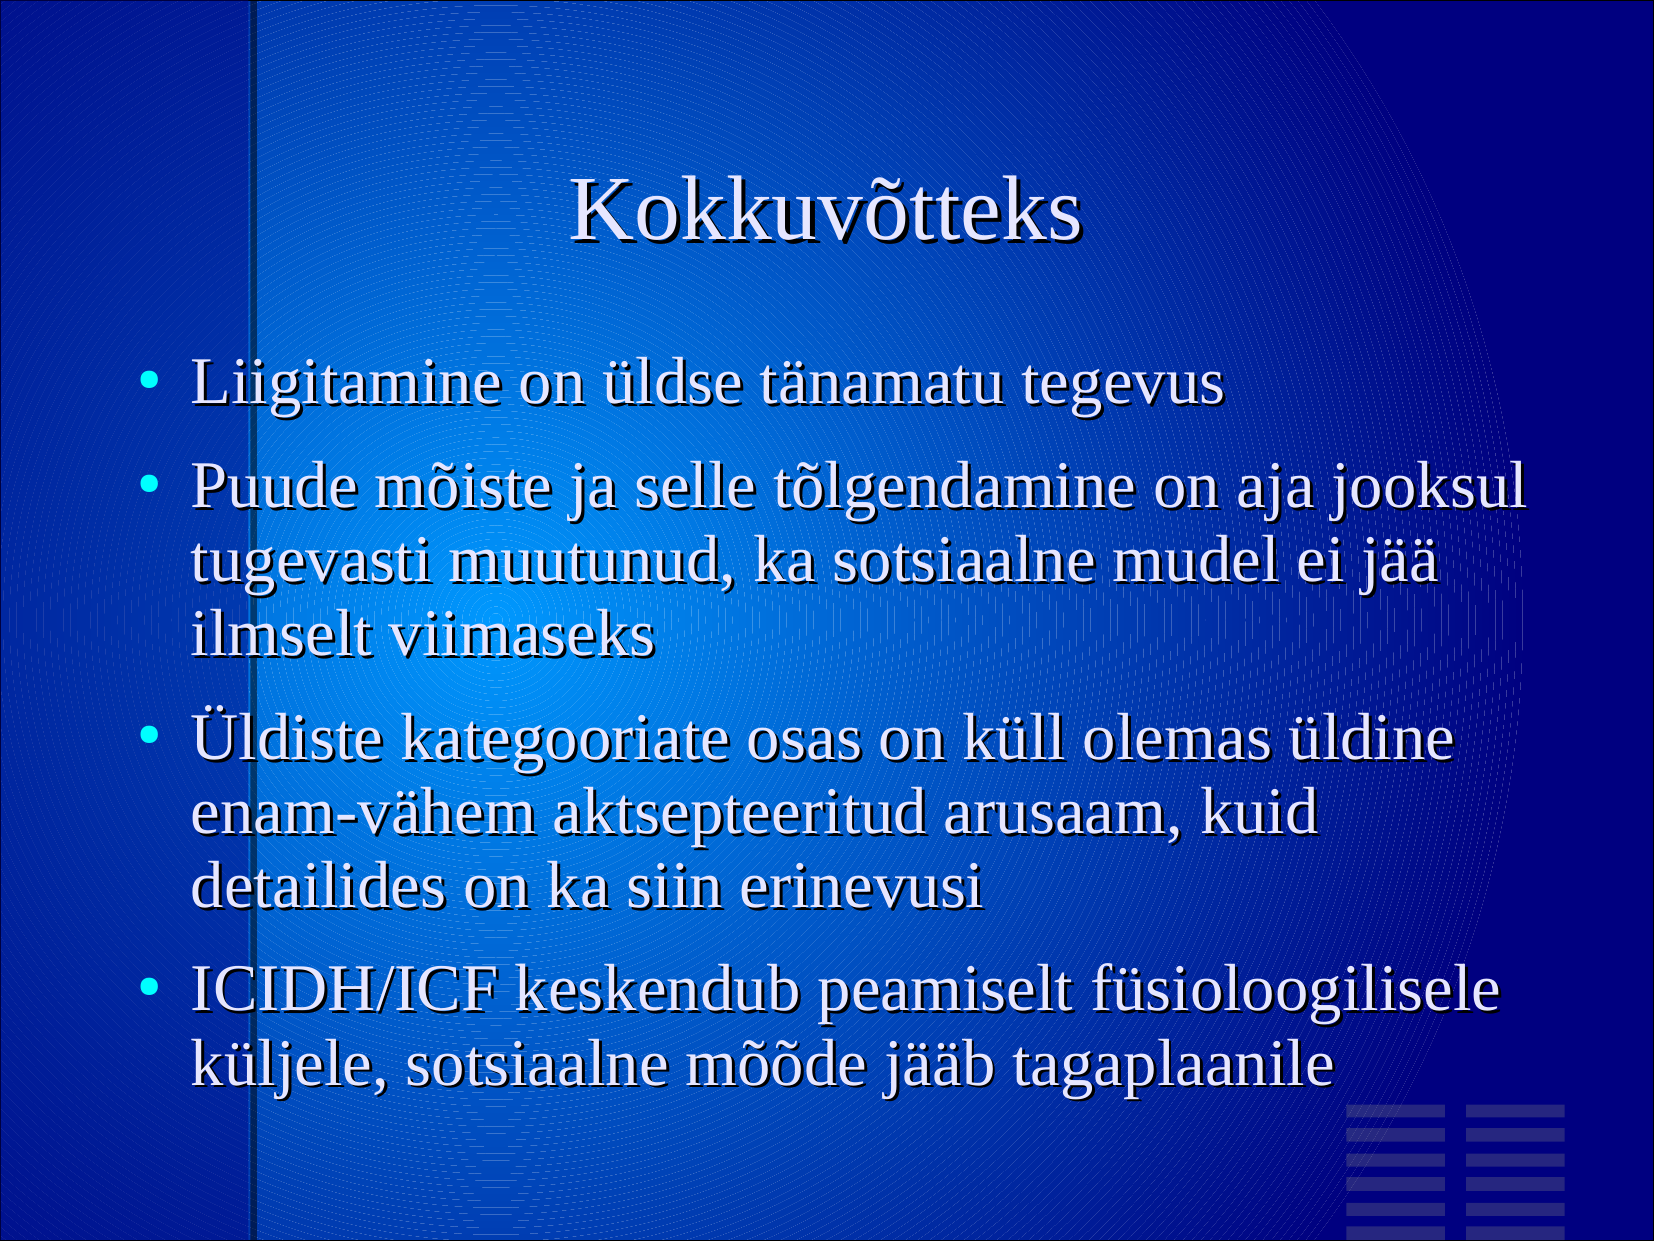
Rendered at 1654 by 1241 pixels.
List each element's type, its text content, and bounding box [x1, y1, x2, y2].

list Liigitamine on üldse tänamatu tegevus Puude mõiste ja selle tõlgendamine on aja jooksul tugevasti muutunud, ka sotsiaalne mudel ei jää ilmselt viimaseks Üldiste kategooriate osas on küll olemas üldine enam-vähem aktsepteeritud arusaam, kuid detailides on ka siin erinevusi ICIDH/ICF keskendub peamiselt füsioloogilisele küljele, sotsiaalne mõõde jääb tagaplaanile [119, 344, 1533, 1126]
title Kokkuvõtteks [119, 104, 1533, 313]
